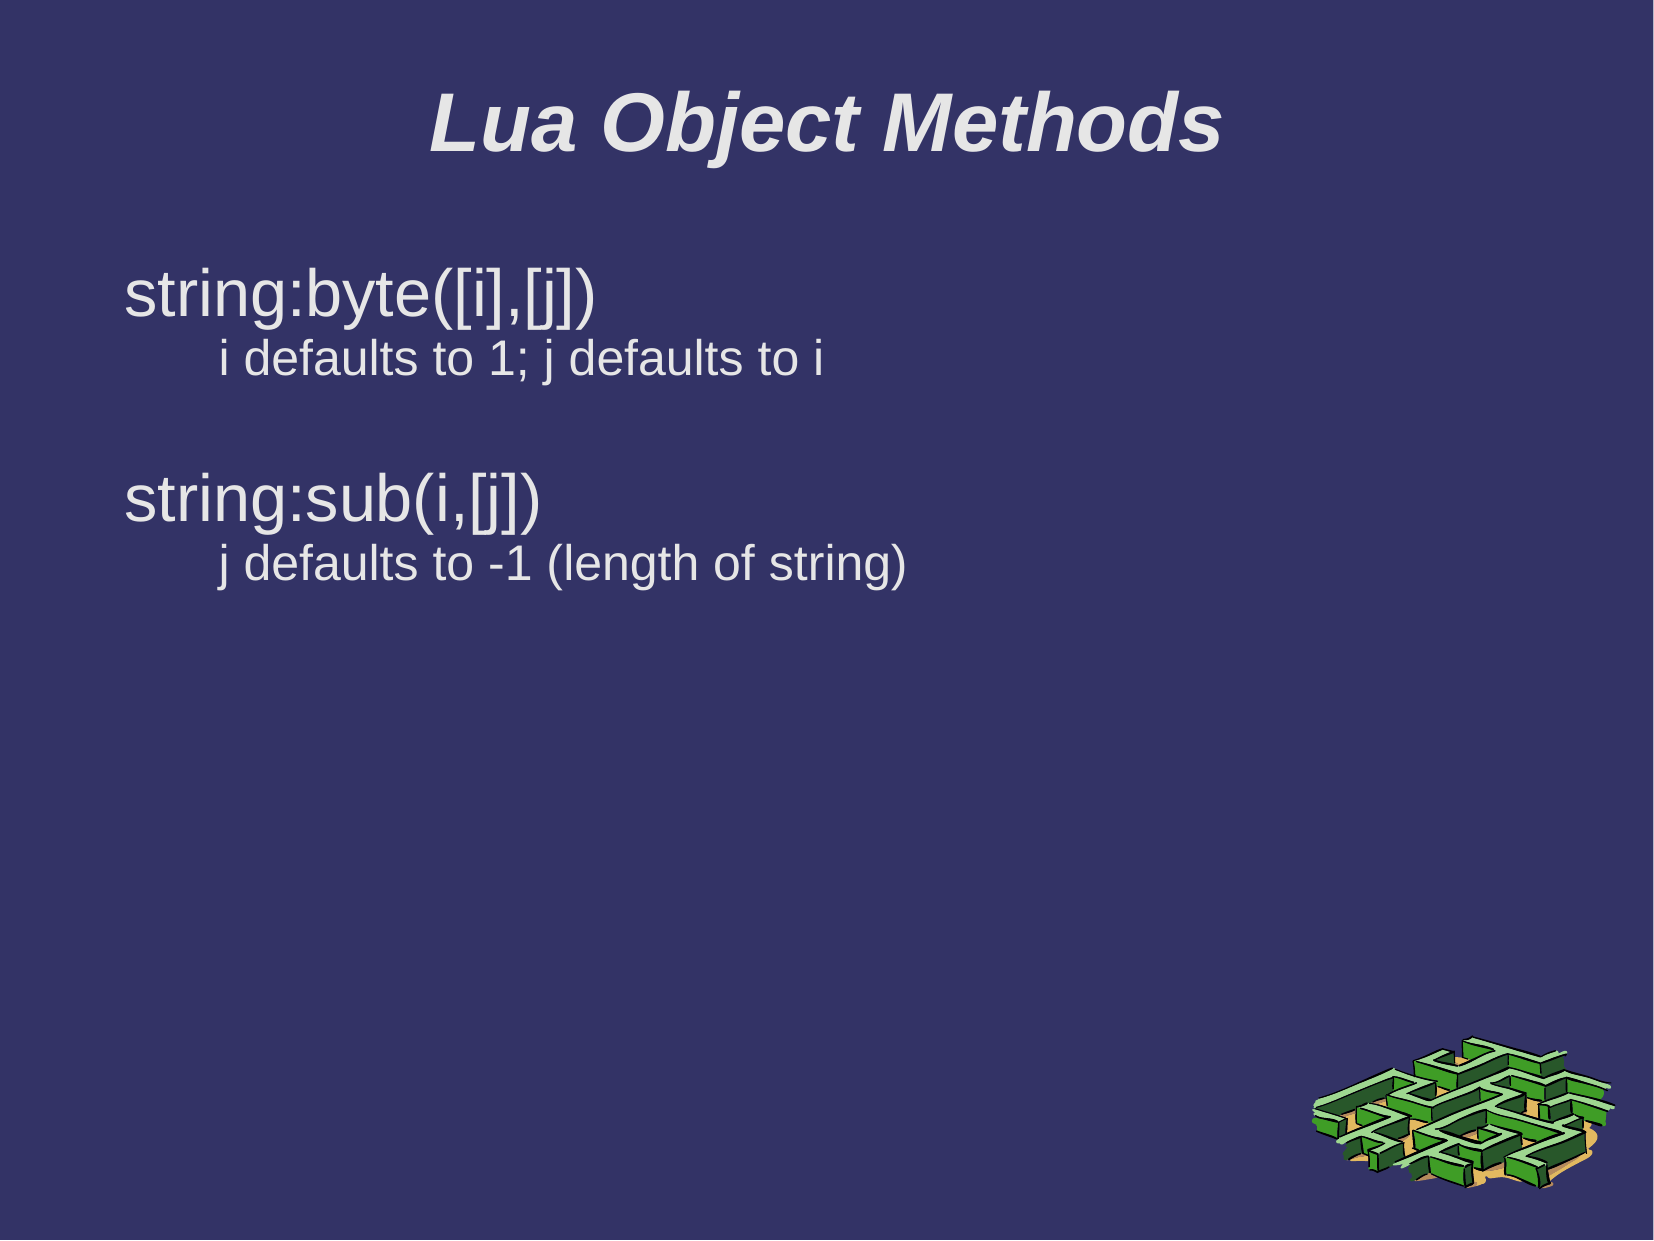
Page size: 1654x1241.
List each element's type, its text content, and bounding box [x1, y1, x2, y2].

list string:byte([i],[j]) i defaults to 1; j defaults to i string:sub(i,[j]) j defaults to -1 (length of string) [112, 180, 1504, 963]
title Lua Object Methods [121, 19, 1534, 227]
